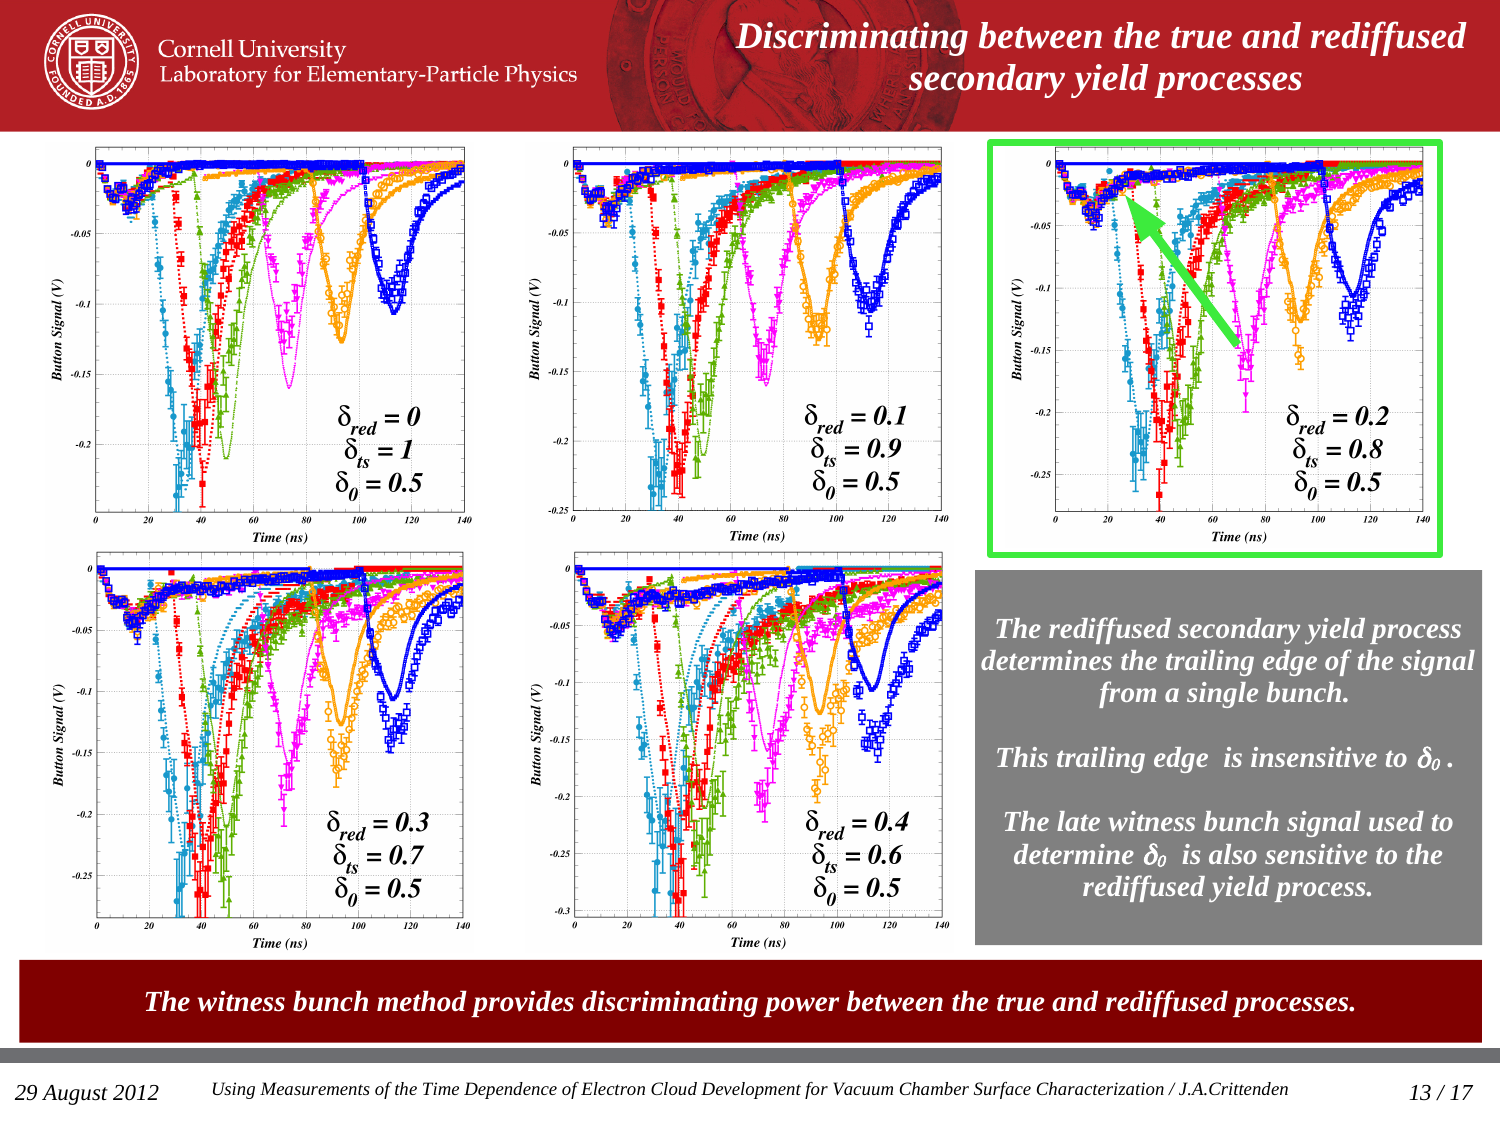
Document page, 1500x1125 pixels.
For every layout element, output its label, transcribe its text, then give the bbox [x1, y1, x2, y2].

picture [1005, 146, 1434, 548]
text_box Discriminating between the true and rediffused secondary yield processes [712, 0, 1500, 136]
picture [525, 142, 954, 953]
text_box The rediffused secondary yield process determines the trailing edge of the signal from a single bunch. This trailing edge is insensitive to d0 . The late witness bunch signal used to determine d0 is also sensitive to the rediffused yield process. [975, 570, 1483, 946]
picture [45, 142, 474, 953]
text_box The witness bunch method provides discriminating power between the true and rediffused processes. [19, 959, 1482, 1043]
picture [0, 0, 712, 132]
